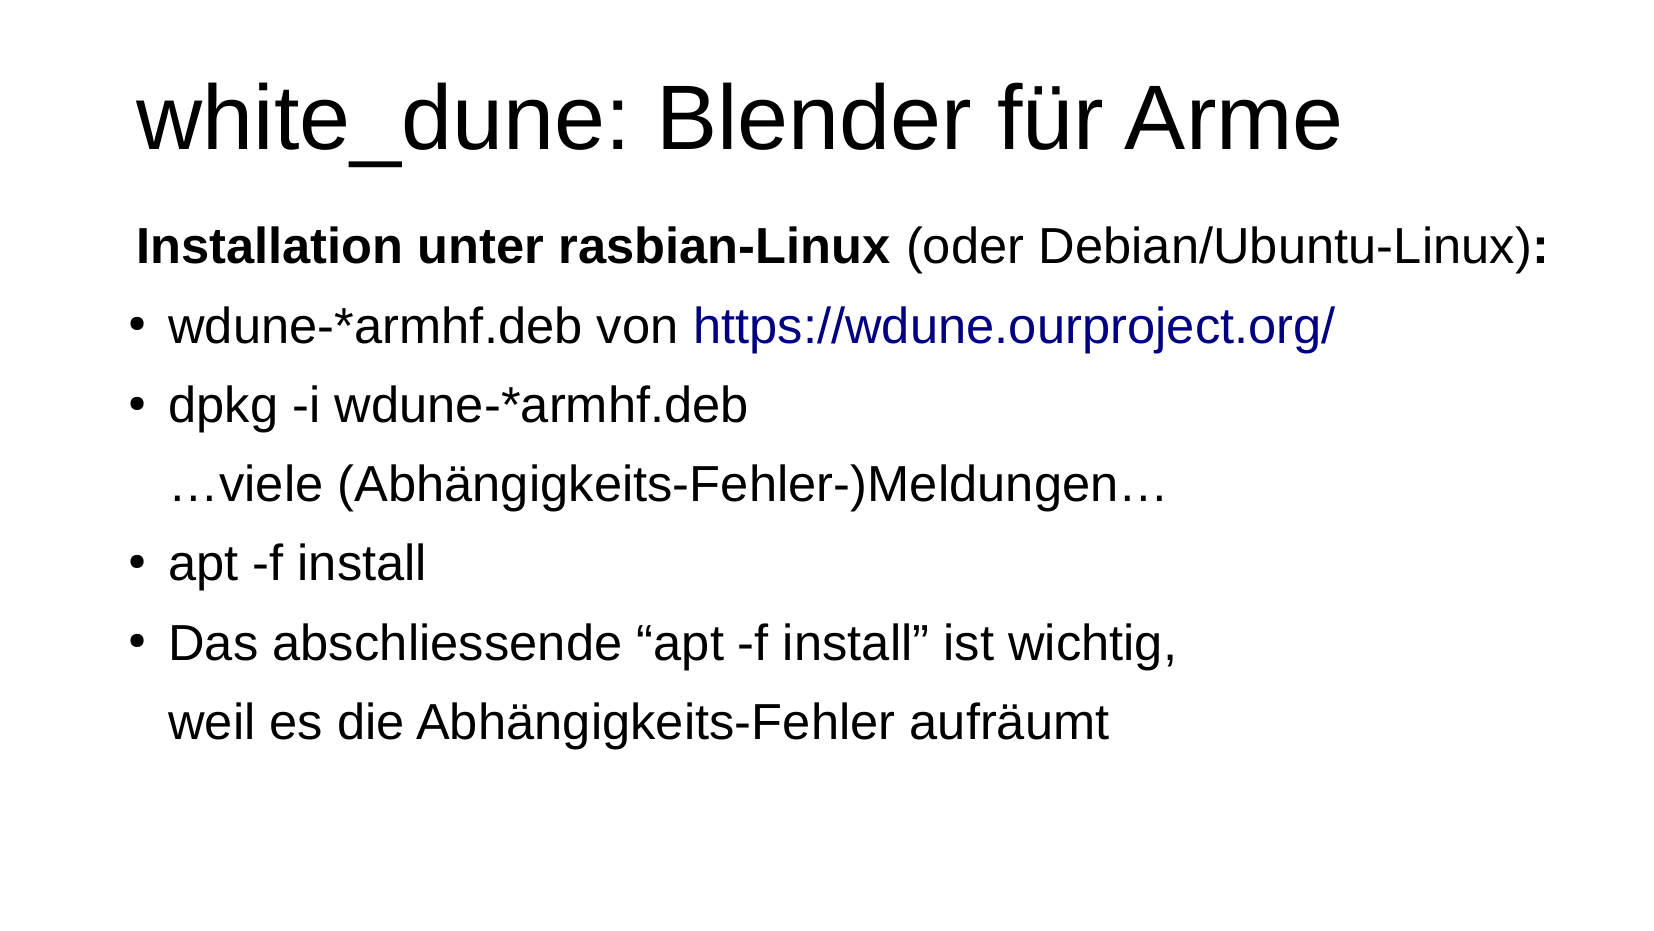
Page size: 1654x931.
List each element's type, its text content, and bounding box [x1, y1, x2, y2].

list Installation unter rasbian-Linux (oder Debian/Ubuntu-Linux): wdune-*armhf.deb von https://wdune.ourproject.org/ dpkg -i wdune-*armhf.deb …viele (Abhängigkeits-Fehler-)Meldungen… apt -f install Das abschliessende “apt -f install” ist wichtig, weil es die Abhängigkeits-Fehler aufräumt [82, 217, 1571, 758]
title white_dune: Blender für Arme [0, 39, 1486, 196]
